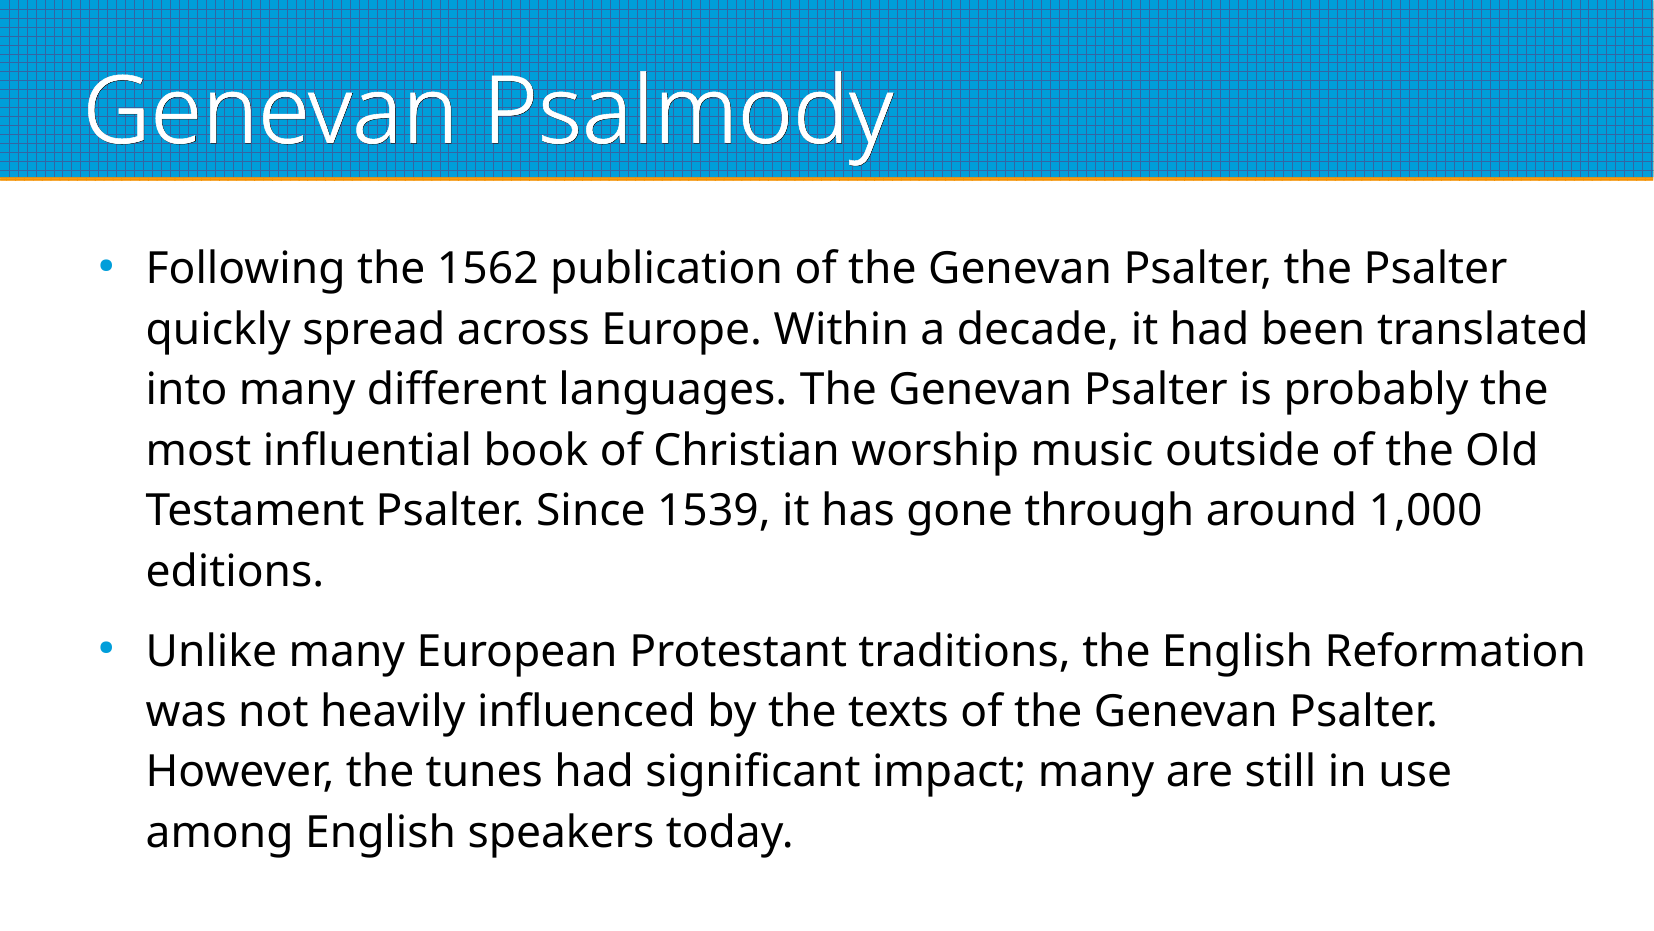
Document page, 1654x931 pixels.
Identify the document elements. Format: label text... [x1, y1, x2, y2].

title Genevan Psalmody [82, 14, 1571, 171]
list Following the 1562 publication of the Genevan Psalter, the Psalter quickly spread across Europe. Within a decade, it had been translated into many different languages. The Genevan Psalter is probably the most influential book of Christian worship music outside of the Old Testament Psalter. Since 1539, it has gone through around 1,000 editions. Unlike many European Protestant traditions, the English Reformation was not heavily influenced by the texts of the Genevan Psalter. However, the tunes had significant impact; many are still in use among English speakers today. [82, 236, 1613, 863]
